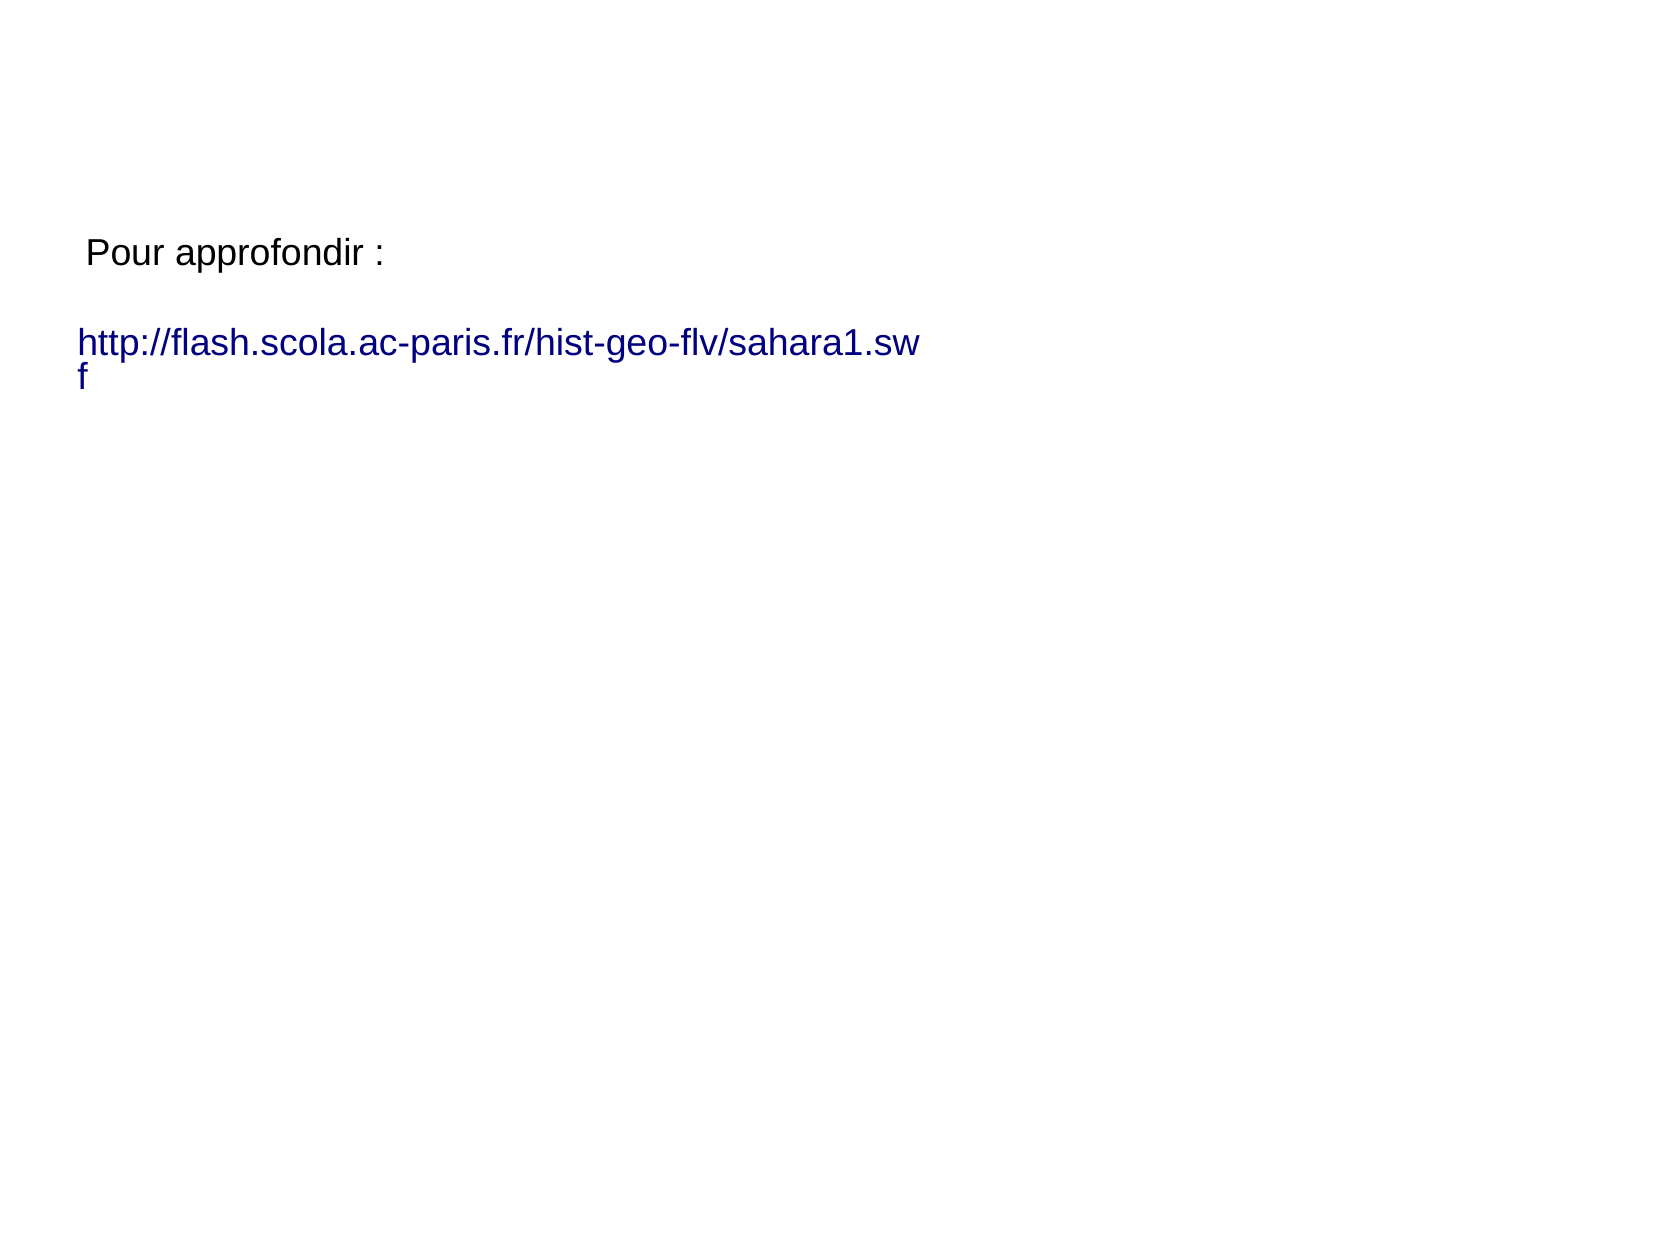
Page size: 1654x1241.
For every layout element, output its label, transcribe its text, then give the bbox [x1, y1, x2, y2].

text_box http://flash.scola.ac-paris.fr/hist-geo-flv/sahara1.swf [62, 314, 945, 414]
text_box Pour approfondir : [70, 224, 401, 282]
